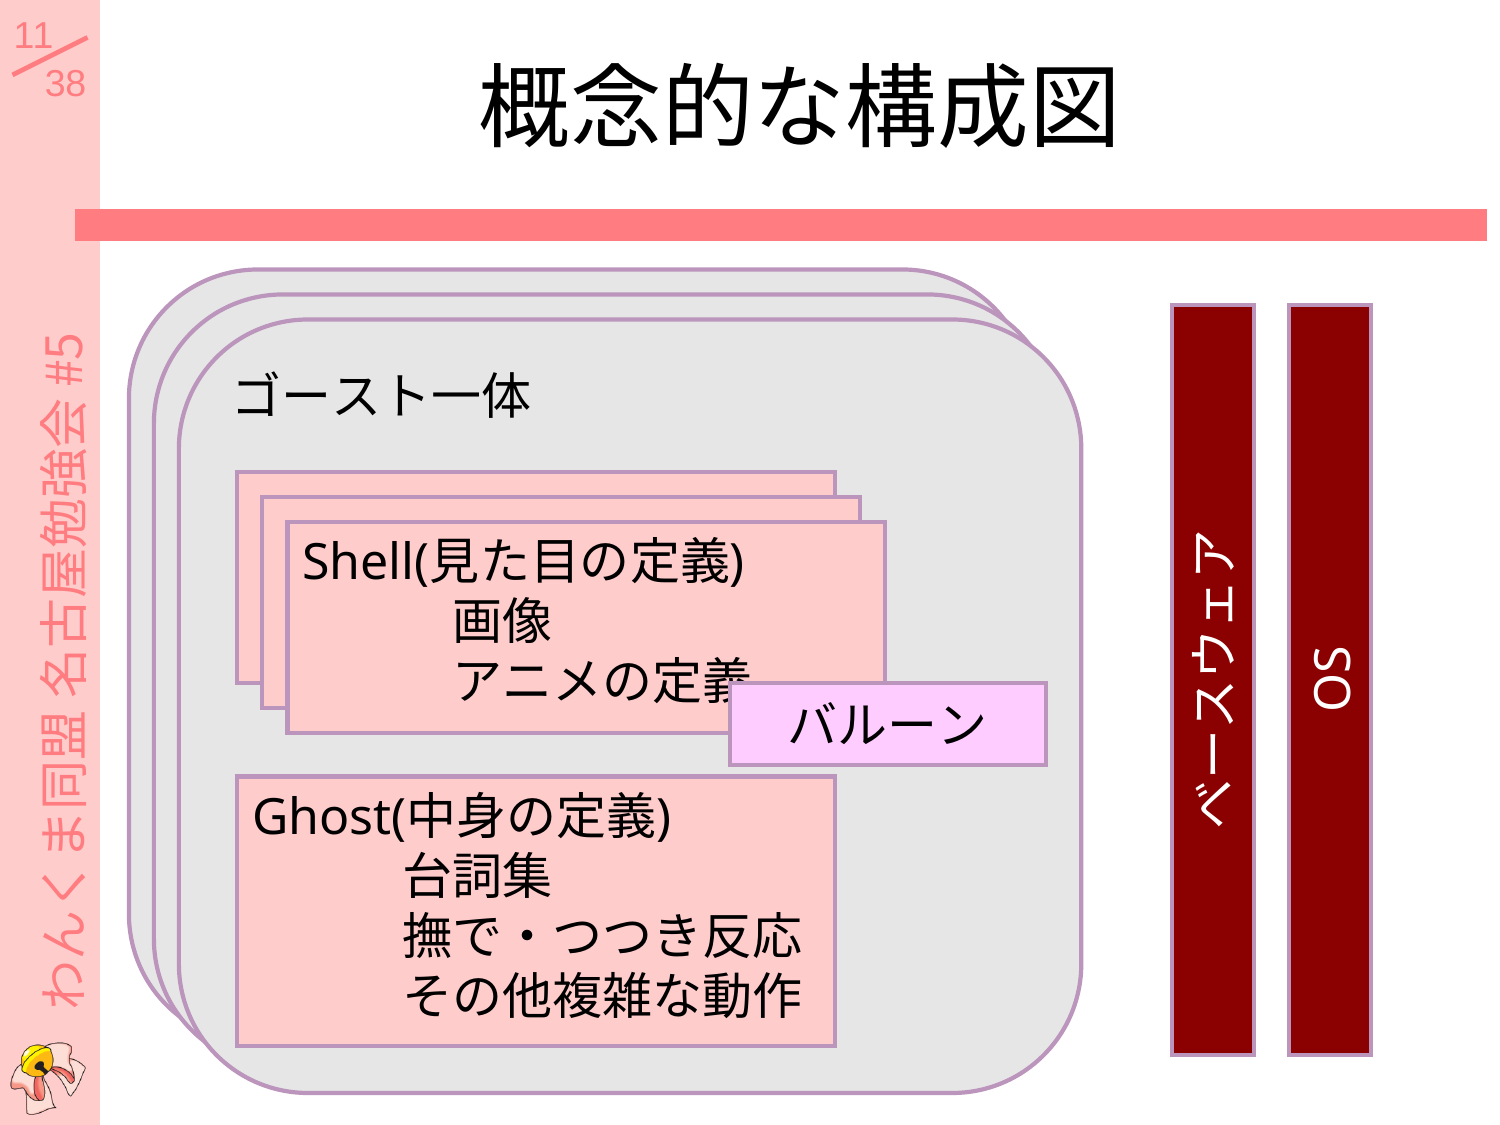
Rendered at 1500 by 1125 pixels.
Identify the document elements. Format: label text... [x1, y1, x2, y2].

text_box ベースウェア [1171, 304, 1254, 1055]
text_box OS [1288, 304, 1372, 1055]
text_box [128, 269, 1029, 1042]
text_box バルーン [729, 682, 1047, 765]
text_box [237, 471, 861, 708]
text_box Shell(見た目の定義) 画像 アニメの定義 [287, 521, 886, 733]
title 概念的な構成図 [125, 0, 1476, 226]
text_box ゴースト一体 [178, 319, 1082, 1093]
picture [10, 1042, 86, 1115]
text_box Ghost(中身の定義) 台詞集 撫で・つつき反応 その他複雑な動作 [237, 776, 836, 1047]
